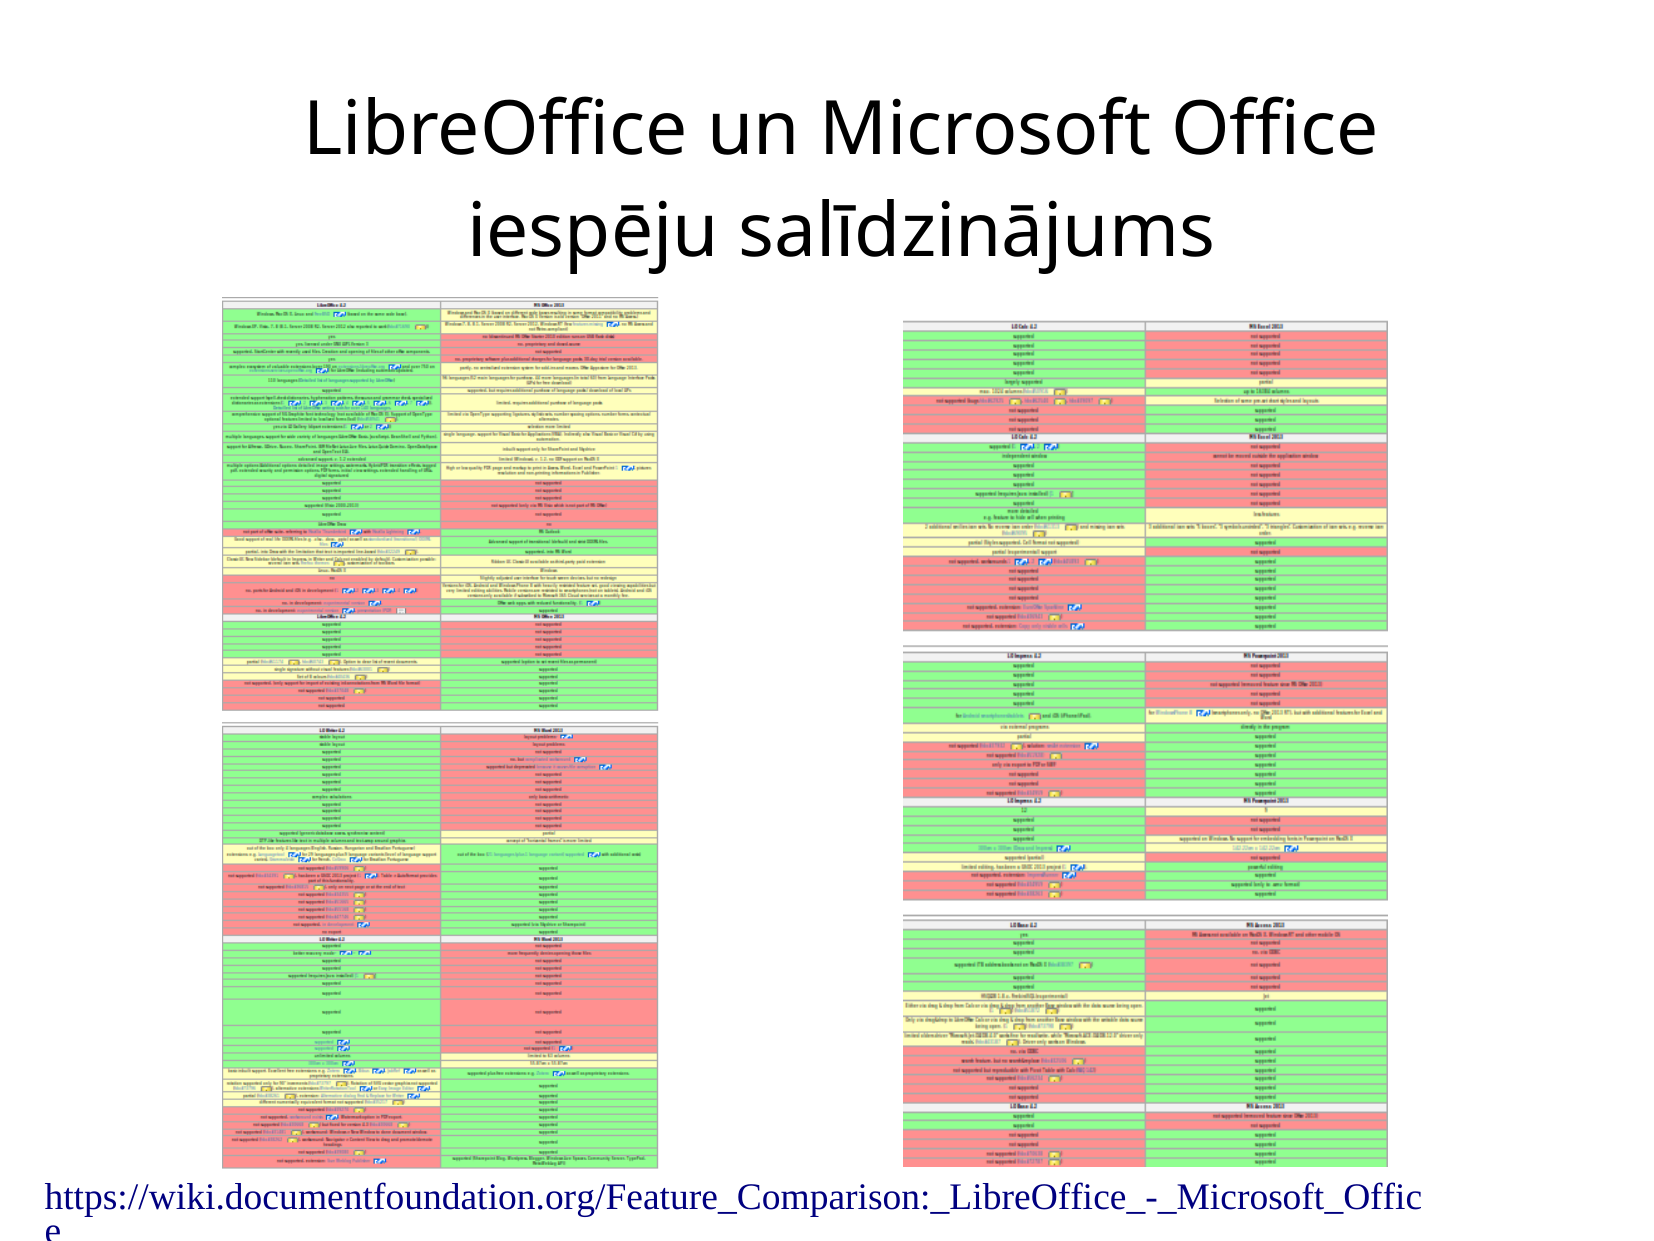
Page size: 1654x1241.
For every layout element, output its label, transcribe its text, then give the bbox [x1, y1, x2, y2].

text_box https://wiki.documentfoundation.org/Feature_Comparison:_LibreOffice_-_Microsoft_Office [29, 1169, 1453, 1226]
picture [222, 297, 662, 1169]
title LibreOffice un Microsoft Office iespēju salīdzinājums [159, 91, 1524, 261]
picture [903, 318, 1388, 1167]
